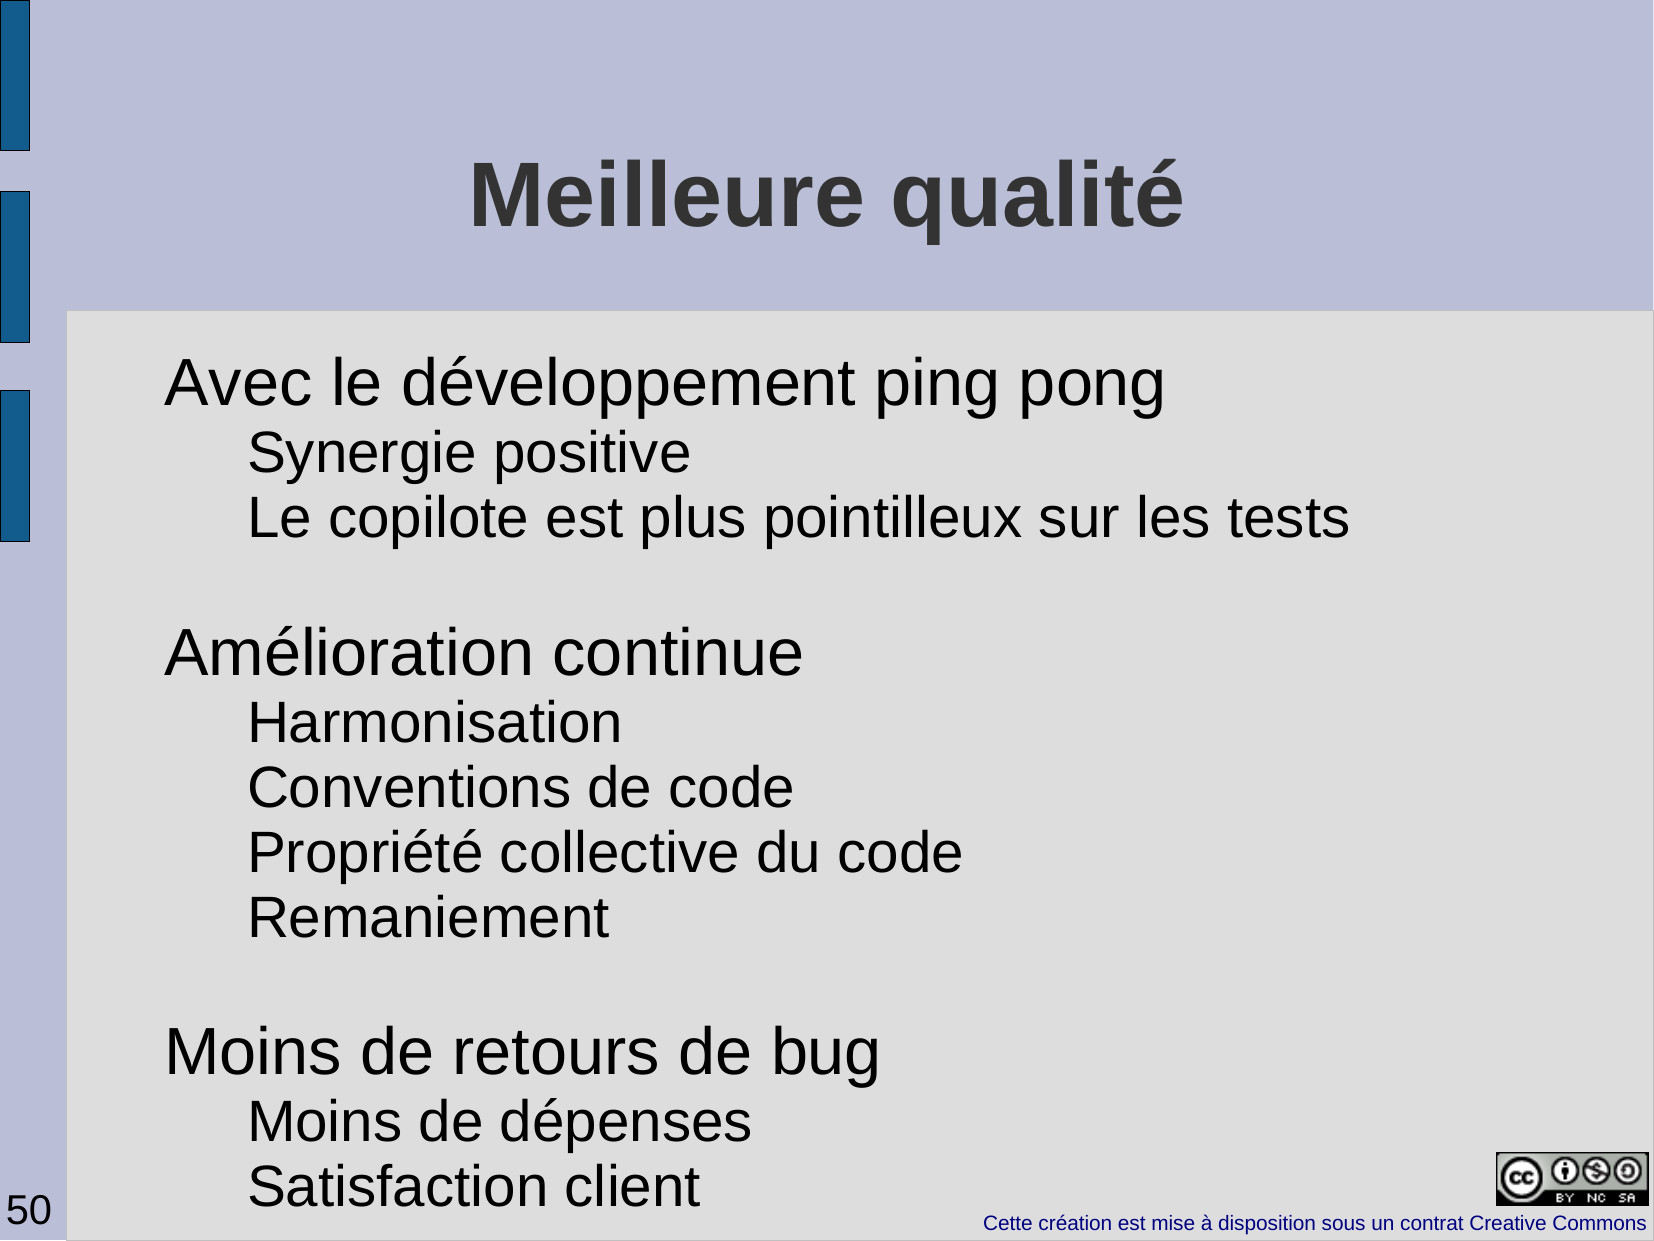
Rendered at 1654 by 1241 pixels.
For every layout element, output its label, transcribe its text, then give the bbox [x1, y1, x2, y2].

list Avec le développement ping pong Synergie positive Le copilote est plus pointilleux sur les tests Amélioration continue Harmonisation Conventions de code Propriété collective du code Remaniement Moins de retours de bug Moins de dépenses Satisfaction client [152, 344, 1534, 1217]
picture [1534, 1152, 1649, 1206]
title Meilleure qualité [121, 91, 1534, 299]
